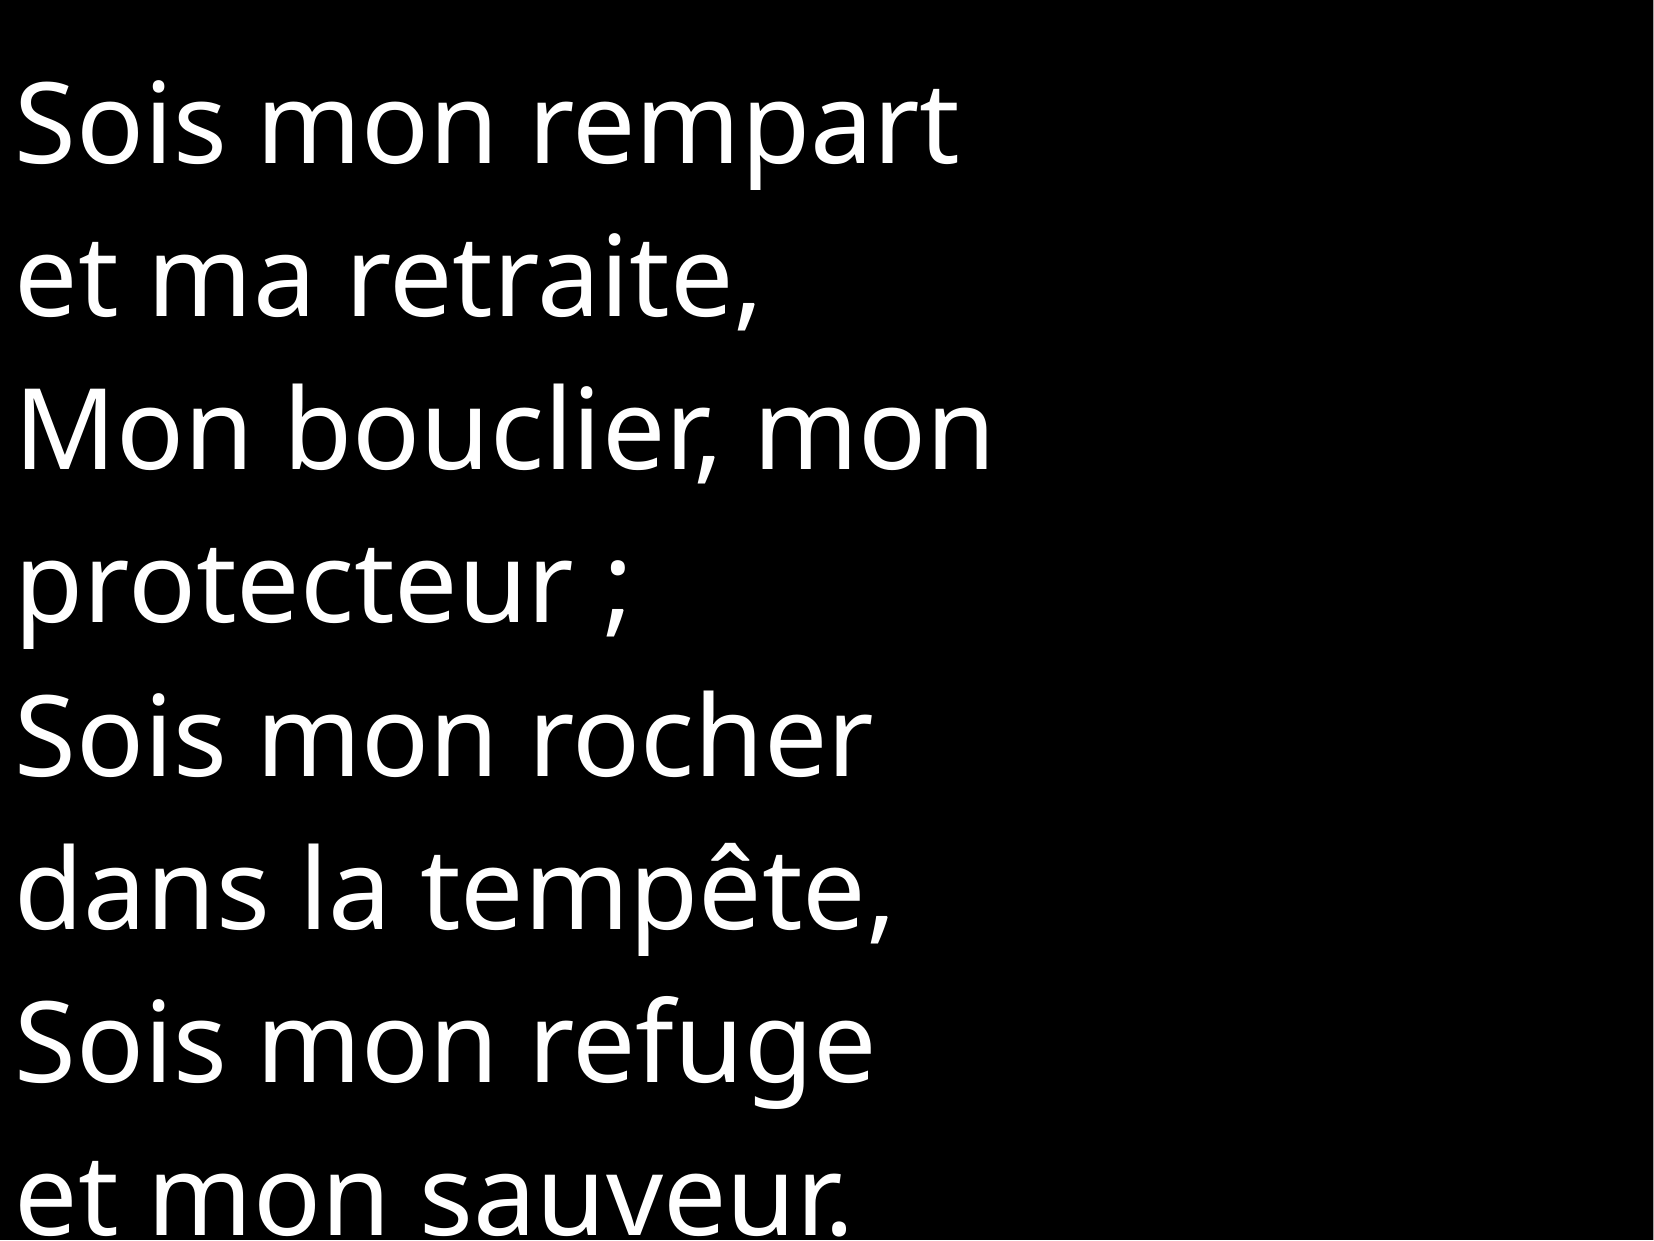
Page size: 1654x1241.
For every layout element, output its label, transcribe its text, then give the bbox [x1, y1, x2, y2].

text_box Sois mon rempart et ma retraite, Mon bouclier, mon protecteur ; Sois mon rocher dans la tempête, Sois mon refuge et mon sauveur. [0, 35, 1654, 1205]
